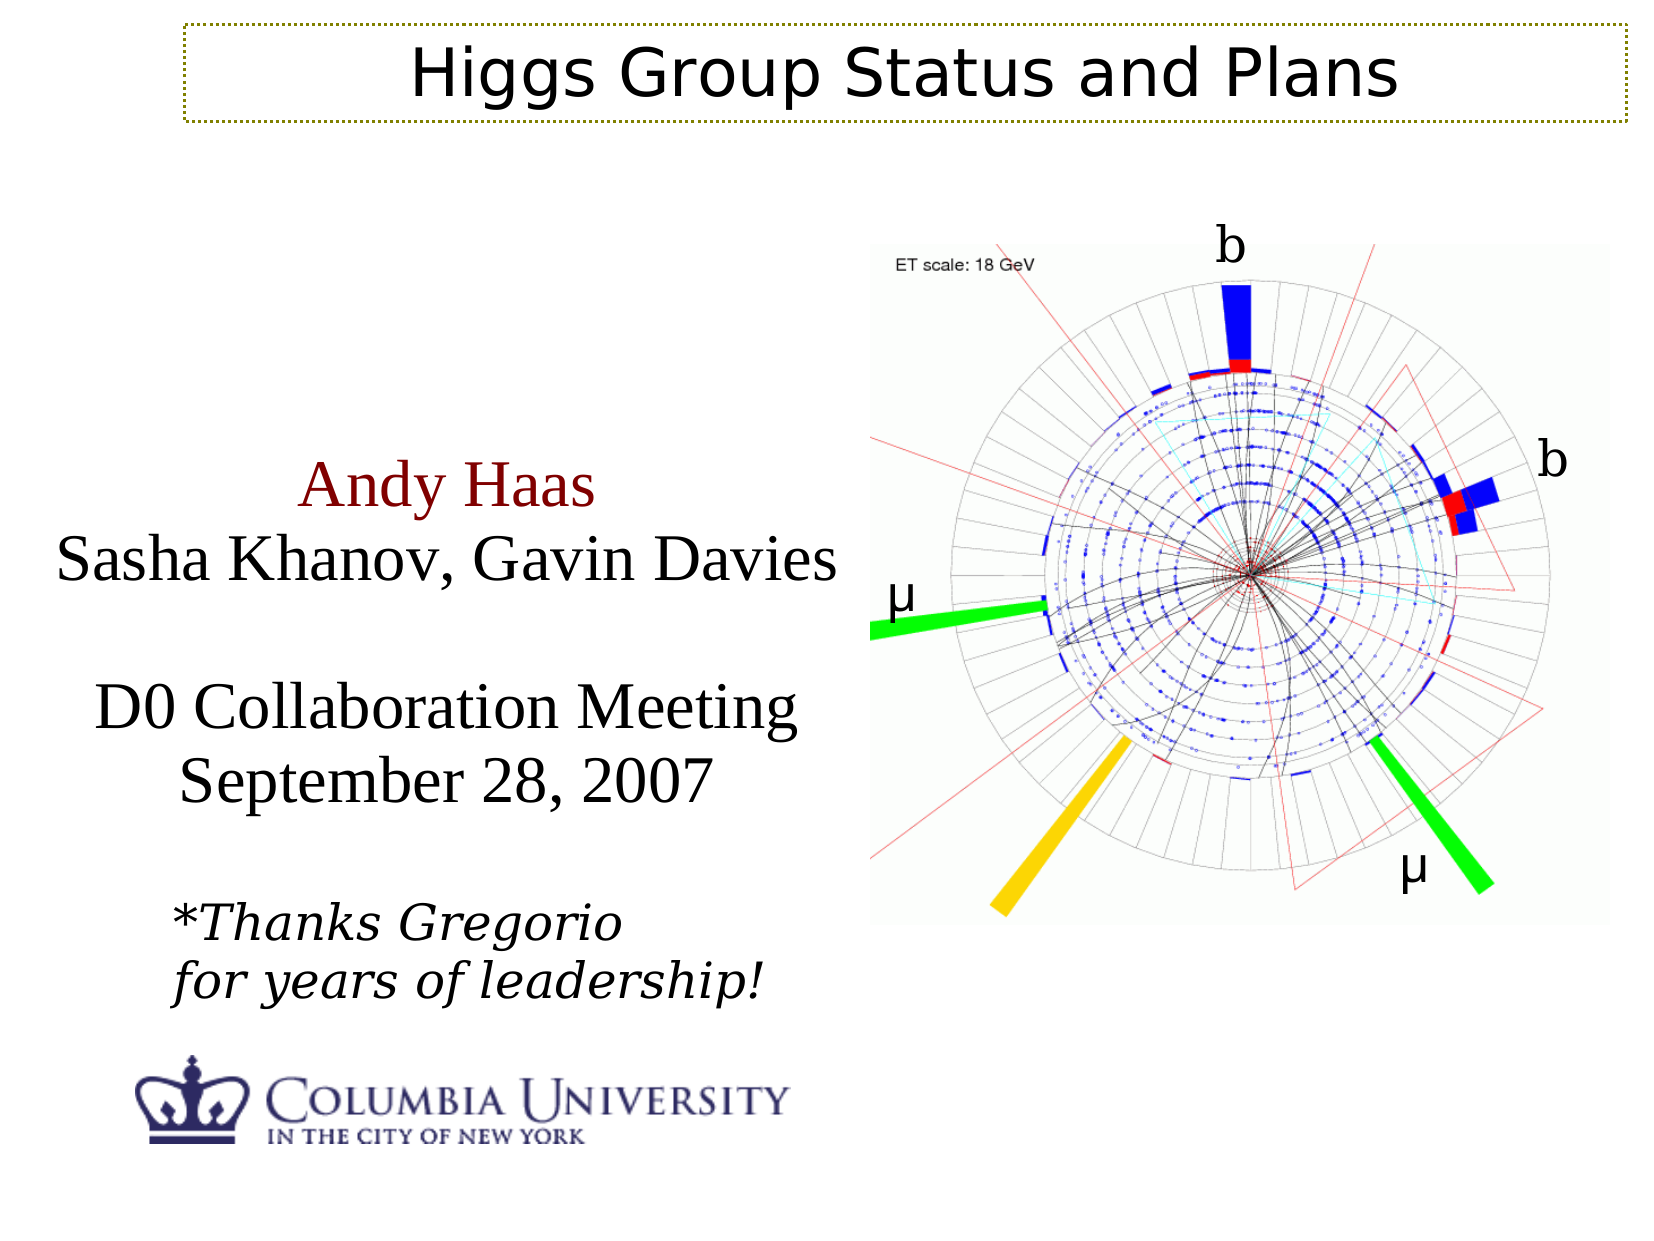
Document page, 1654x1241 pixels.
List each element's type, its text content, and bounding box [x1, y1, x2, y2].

text_box b [1537, 429, 1570, 489]
title Higgs Group Status and Plans [184, 24, 1627, 122]
text_box μ [886, 558, 918, 609]
text_box μ [1399, 829, 1430, 880]
text_box b [1215, 215, 1248, 275]
text_box *Thanks Gregorio for years of leadership! [173, 893, 767, 1011]
picture [135, 1055, 791, 1144]
subtitle Andy Haas Sasha Khanov, Gavin Davies D0 Collaboration Meeting September 28, 2007 [30, 140, 866, 1125]
picture [870, 244, 1610, 925]
